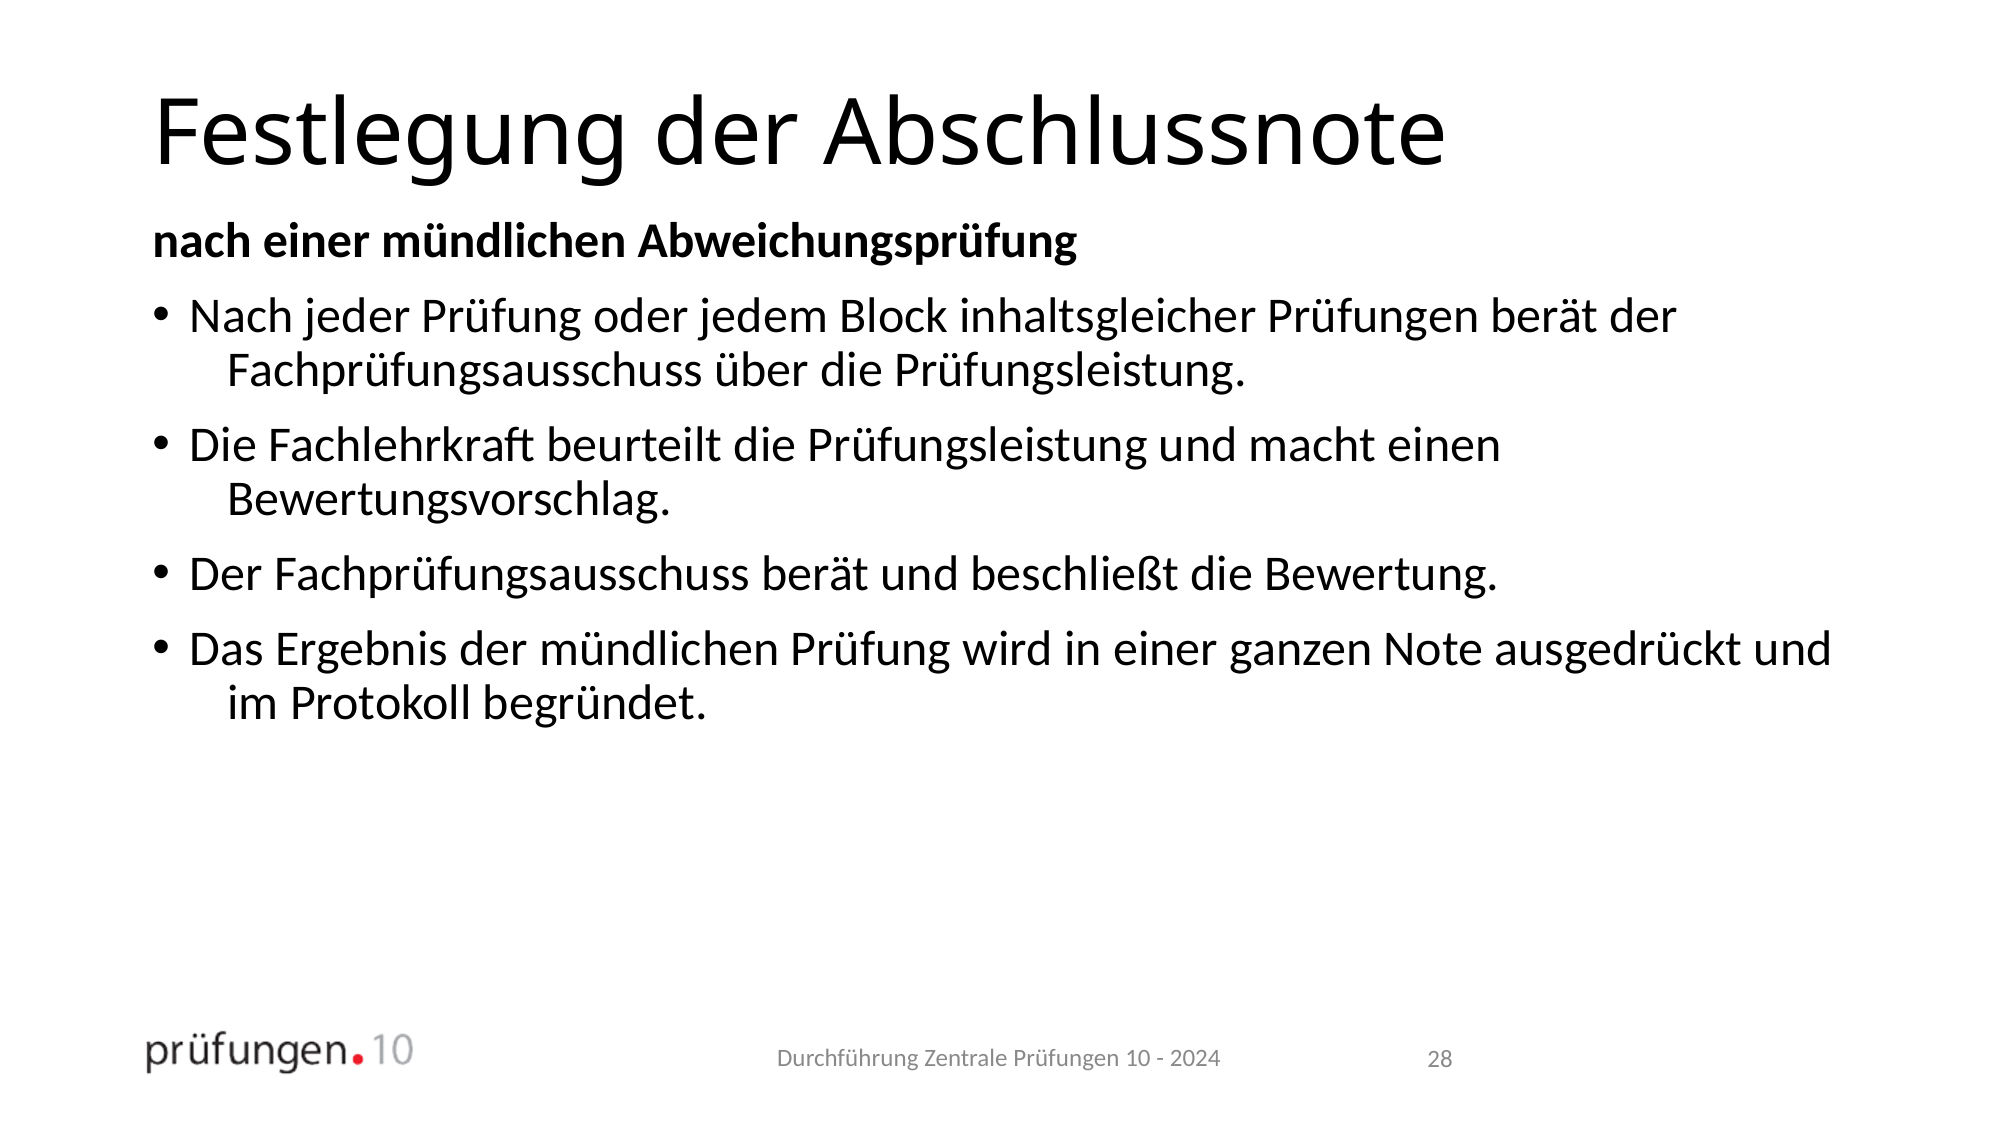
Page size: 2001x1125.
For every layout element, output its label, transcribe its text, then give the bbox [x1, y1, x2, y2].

list nach einer mündlichen Abweichungsprüfung Nach jeder Prüfung oder jedem Block inhaltsgleicher Prüfungen berät der Fachprüfungsausschuss über die Prüfungsleistung. Die Fachlehrkraft beurteilt die Prüfungsleistung und macht einen Bewertungsvorschlag. Der Fachprüfungsausschuss berät und beschließt die Bewertung. Das Ergebnis der mündlichen Prüfung wird in einer ganzen Note ausgedrückt und im Protokoll begründet. [137, 207, 1863, 1014]
text_box [1412, 1027, 1863, 1088]
title Festlegung der Abschlussnote [137, 77, 1863, 193]
